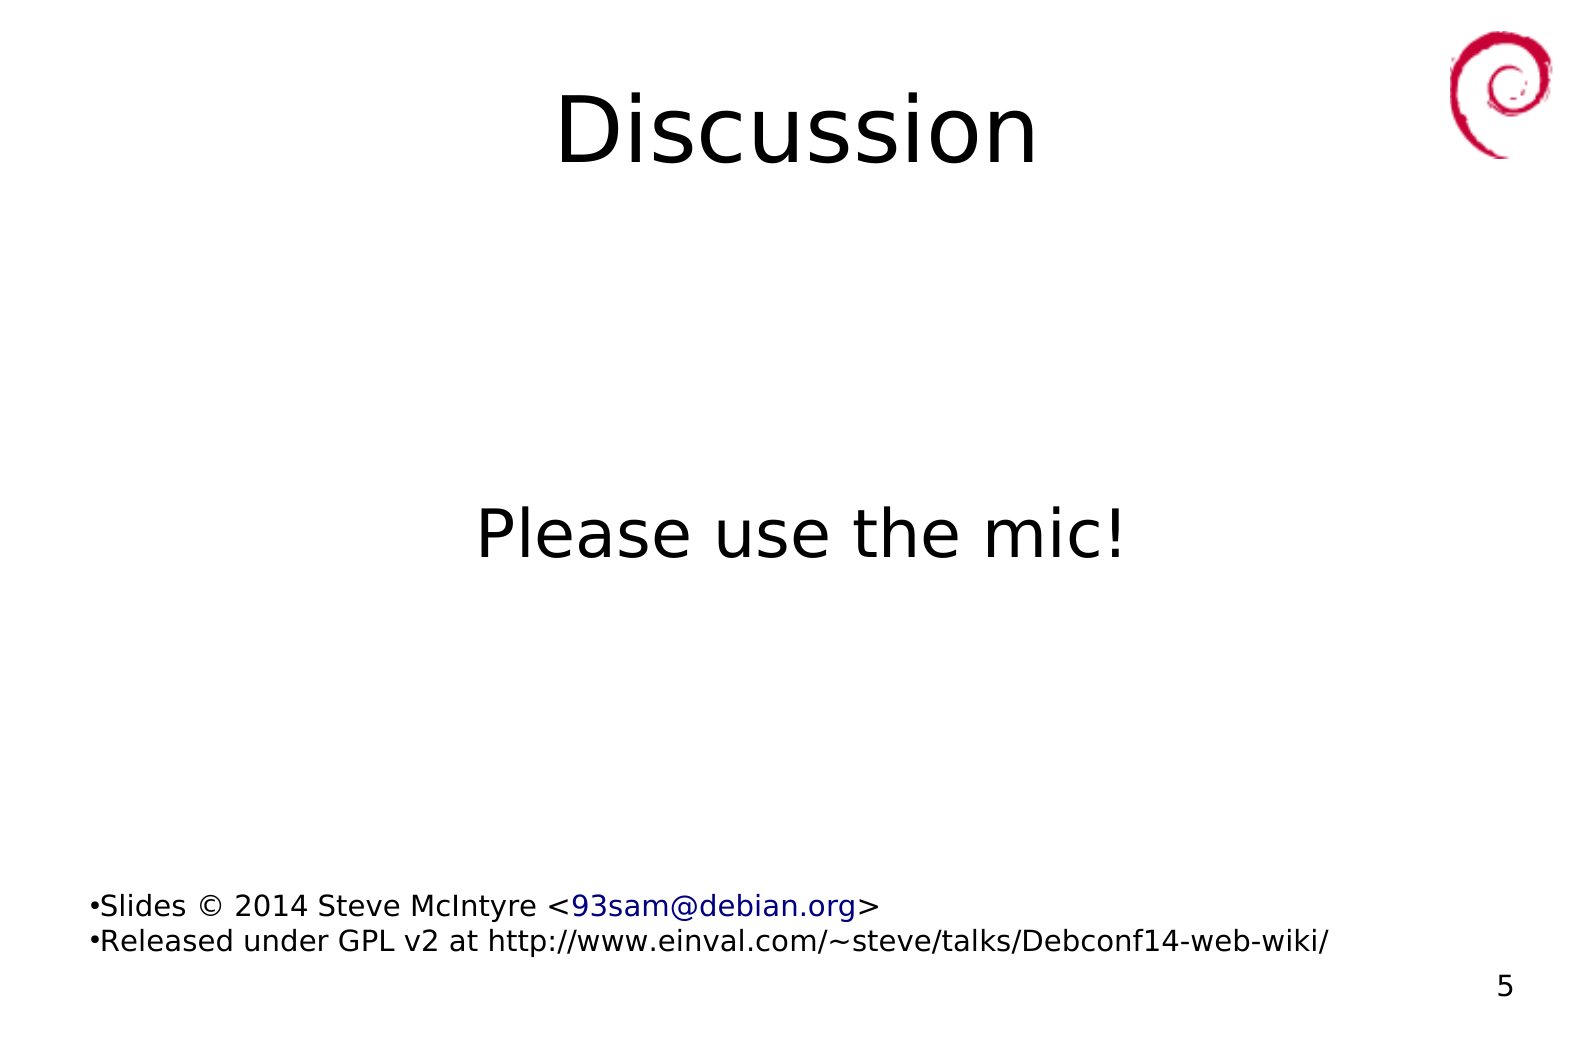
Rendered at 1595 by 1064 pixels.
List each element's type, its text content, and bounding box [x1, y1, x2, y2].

title Discussion [79, 49, 1515, 213]
text_box Slides © 2014 Steve McIntyre <93sam@debian.org> Released under GPL v2 at http://www.einval.com/~steve/talks/Debconf14-web-wiki/ [75, 882, 1463, 975]
text_box Please use the mic! [378, 495, 1228, 574]
picture [1450, 31, 1555, 159]
